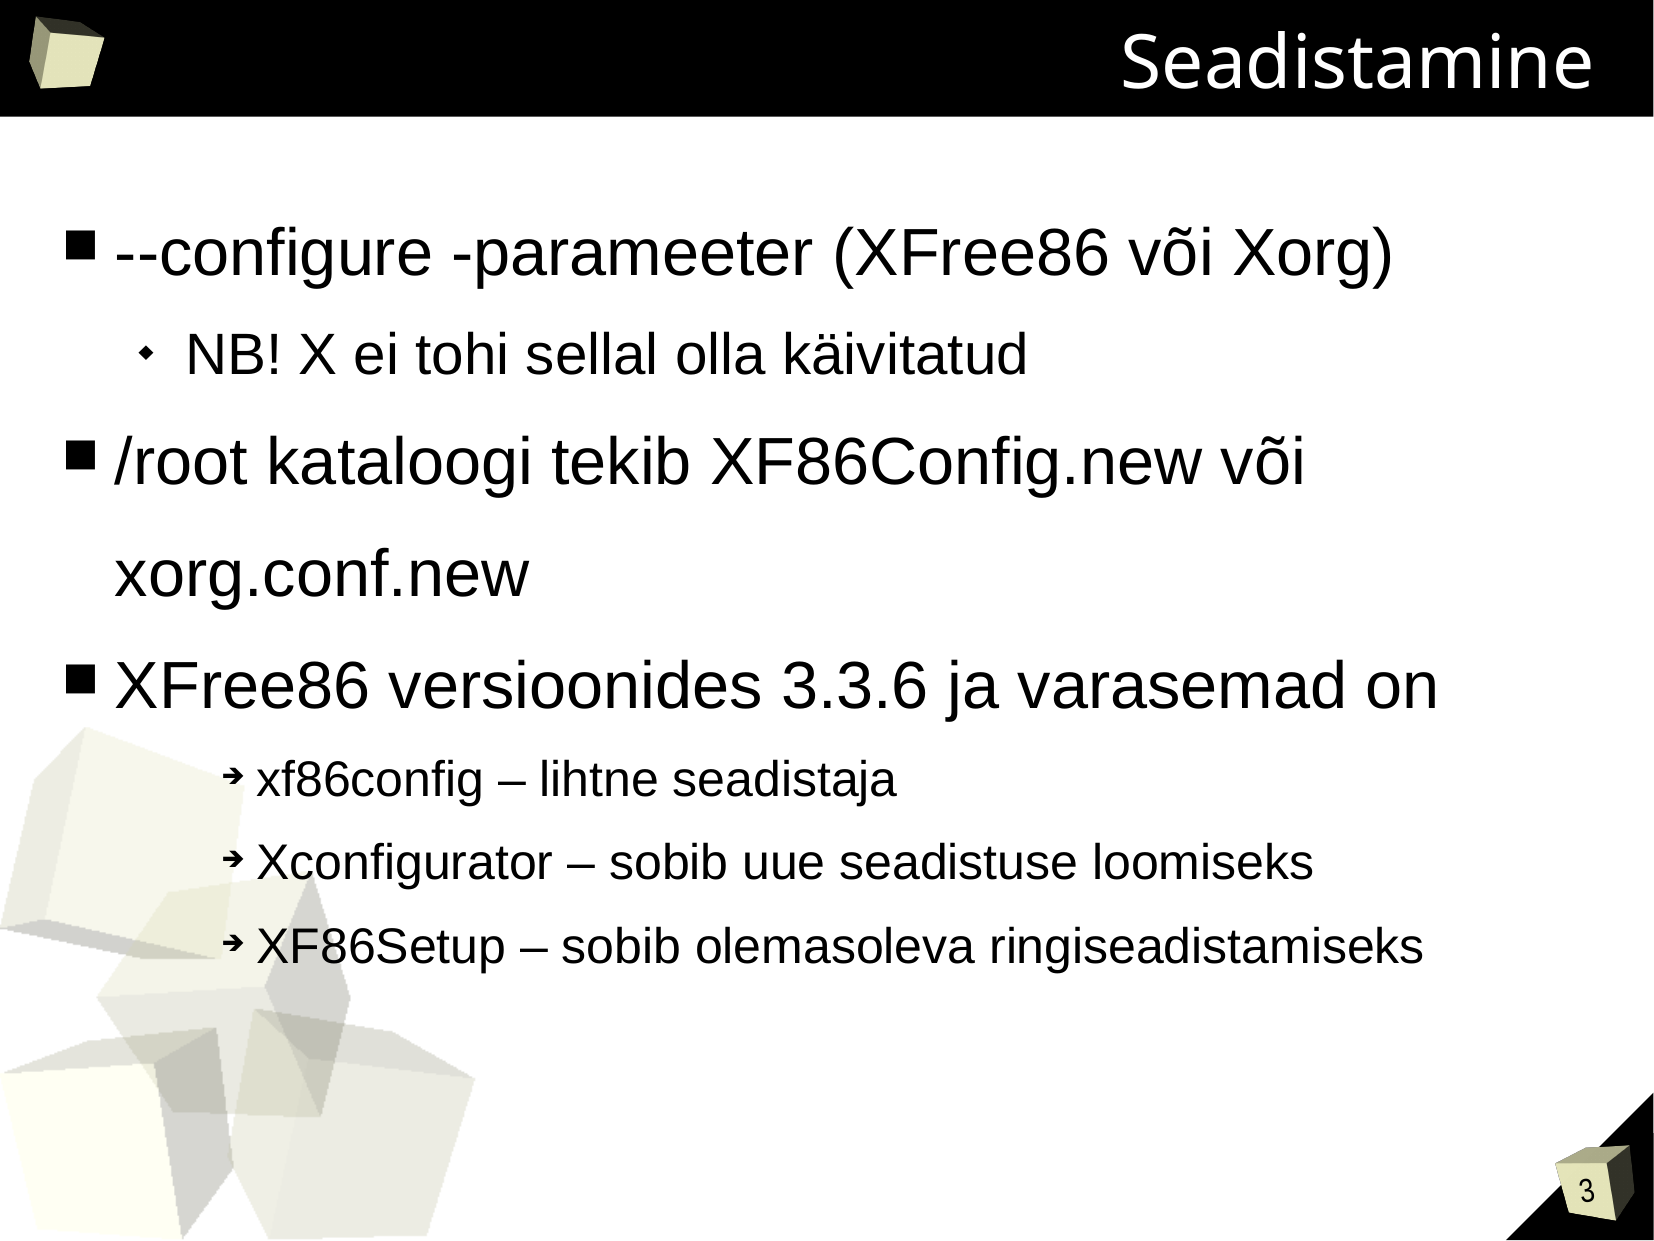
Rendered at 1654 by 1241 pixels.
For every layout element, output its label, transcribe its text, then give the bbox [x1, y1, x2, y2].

list --configure -parameeter (XFree86 või Xorg) NB! X ei tohi sellal olla käivitatud /root kataloogi tekib XF86Config.new või xorg.conf.new XFree86 versioonides 3.3.6 ja varasemad on xf86config – lihtne seadistaja Xconfigurator – sobib uue seadistuse loomiseks XF86Setup – sobib olemasoleva ringiseadistamiseks [44, 177, 1611, 1214]
picture [0, 726, 477, 1241]
title Seadistamine [118, 0, 1595, 119]
